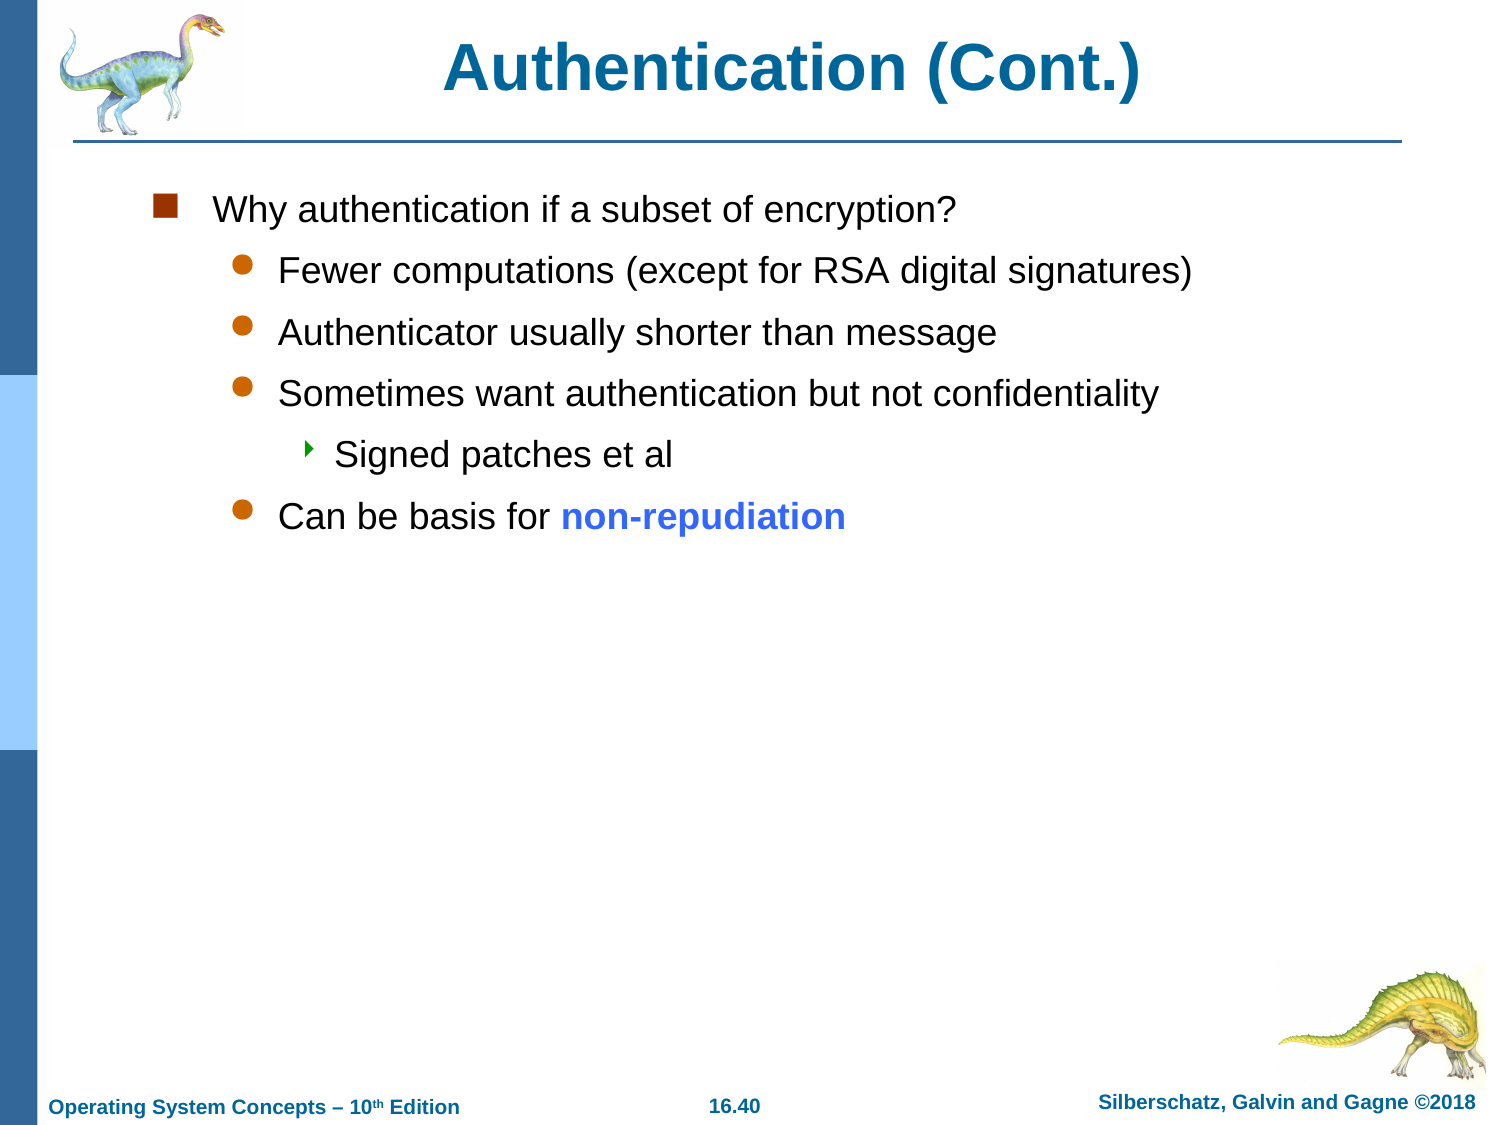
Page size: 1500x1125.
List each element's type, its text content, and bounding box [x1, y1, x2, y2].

title Authentication (Cont.) [159, 16, 1425, 111]
picture [1415, 1094, 1423, 1099]
picture [1275, 959, 1486, 1090]
picture [46, 0, 243, 149]
list Why authentication if a subset of encryption? Fewer computations (except for RSA digital signatures) Authenticator usually shorter than message Sometimes want authentication but not confidentiality Signed patches et al Can be basis for non-repudiation [141, 177, 1317, 921]
